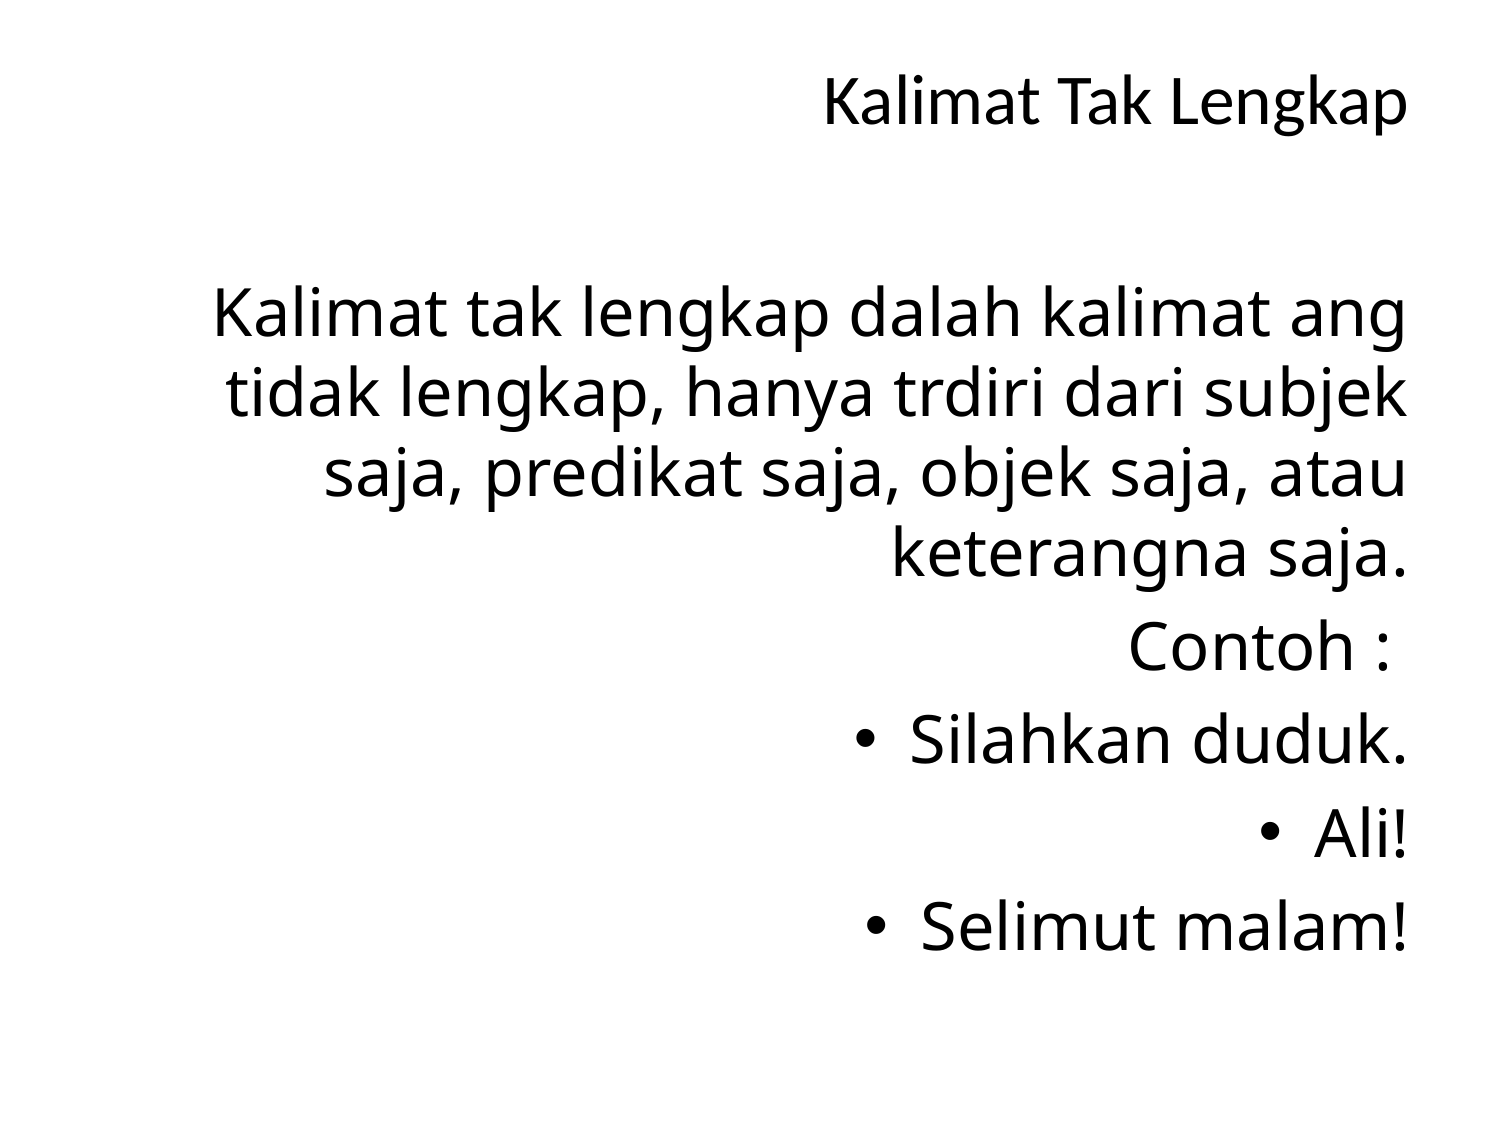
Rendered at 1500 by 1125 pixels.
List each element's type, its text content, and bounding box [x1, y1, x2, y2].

list Kalimat tak lengkap dalah kalimat ang tidak lengkap, hanya trdiri dari subjek saja, predikat saja, objek saja, atau keterangna saja. Contoh : Silahkan duduk. Ali! Selimut malam! [75, 262, 1425, 1005]
title Kalimat Tak Lengkap [75, 45, 1425, 233]
